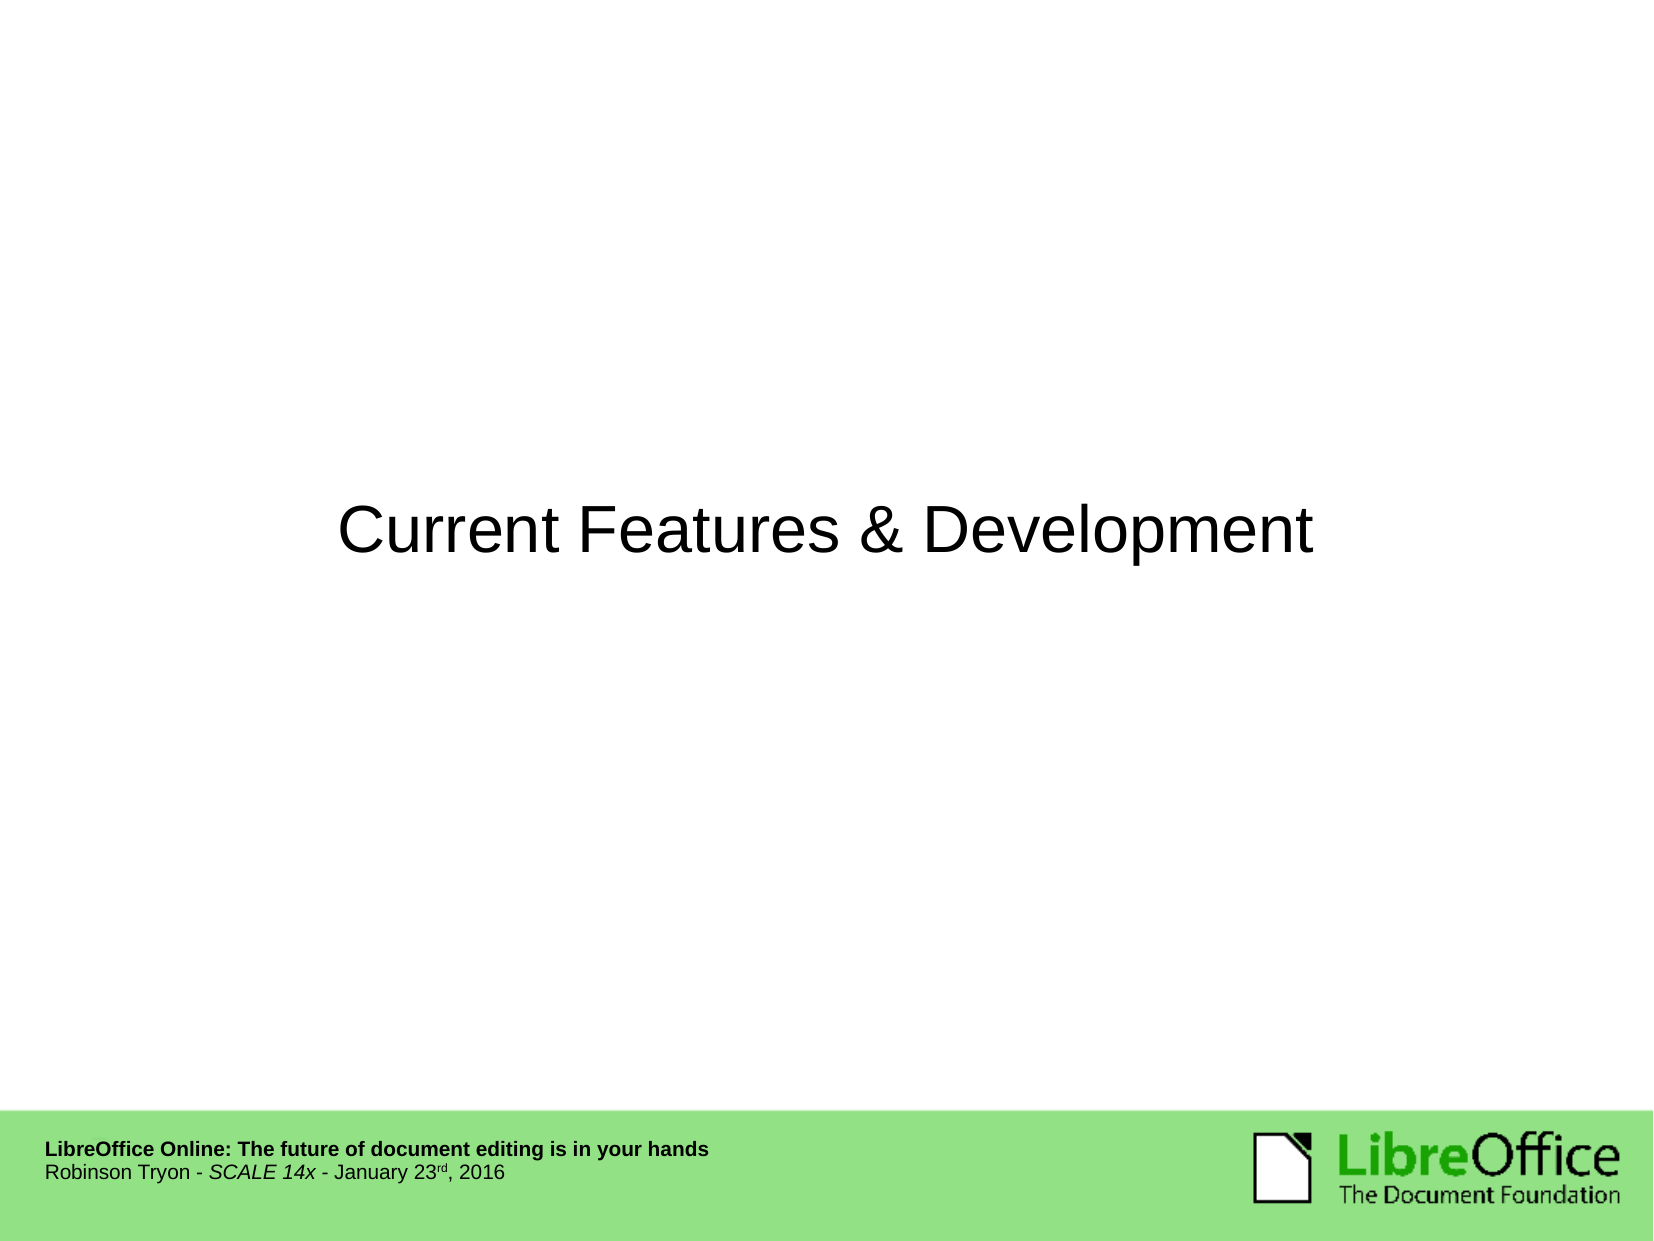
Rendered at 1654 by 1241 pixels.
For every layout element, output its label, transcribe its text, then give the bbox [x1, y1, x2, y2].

subtitle Current Features & Development [82, 49, 1571, 1010]
picture [0, 0, 1654, 1241]
